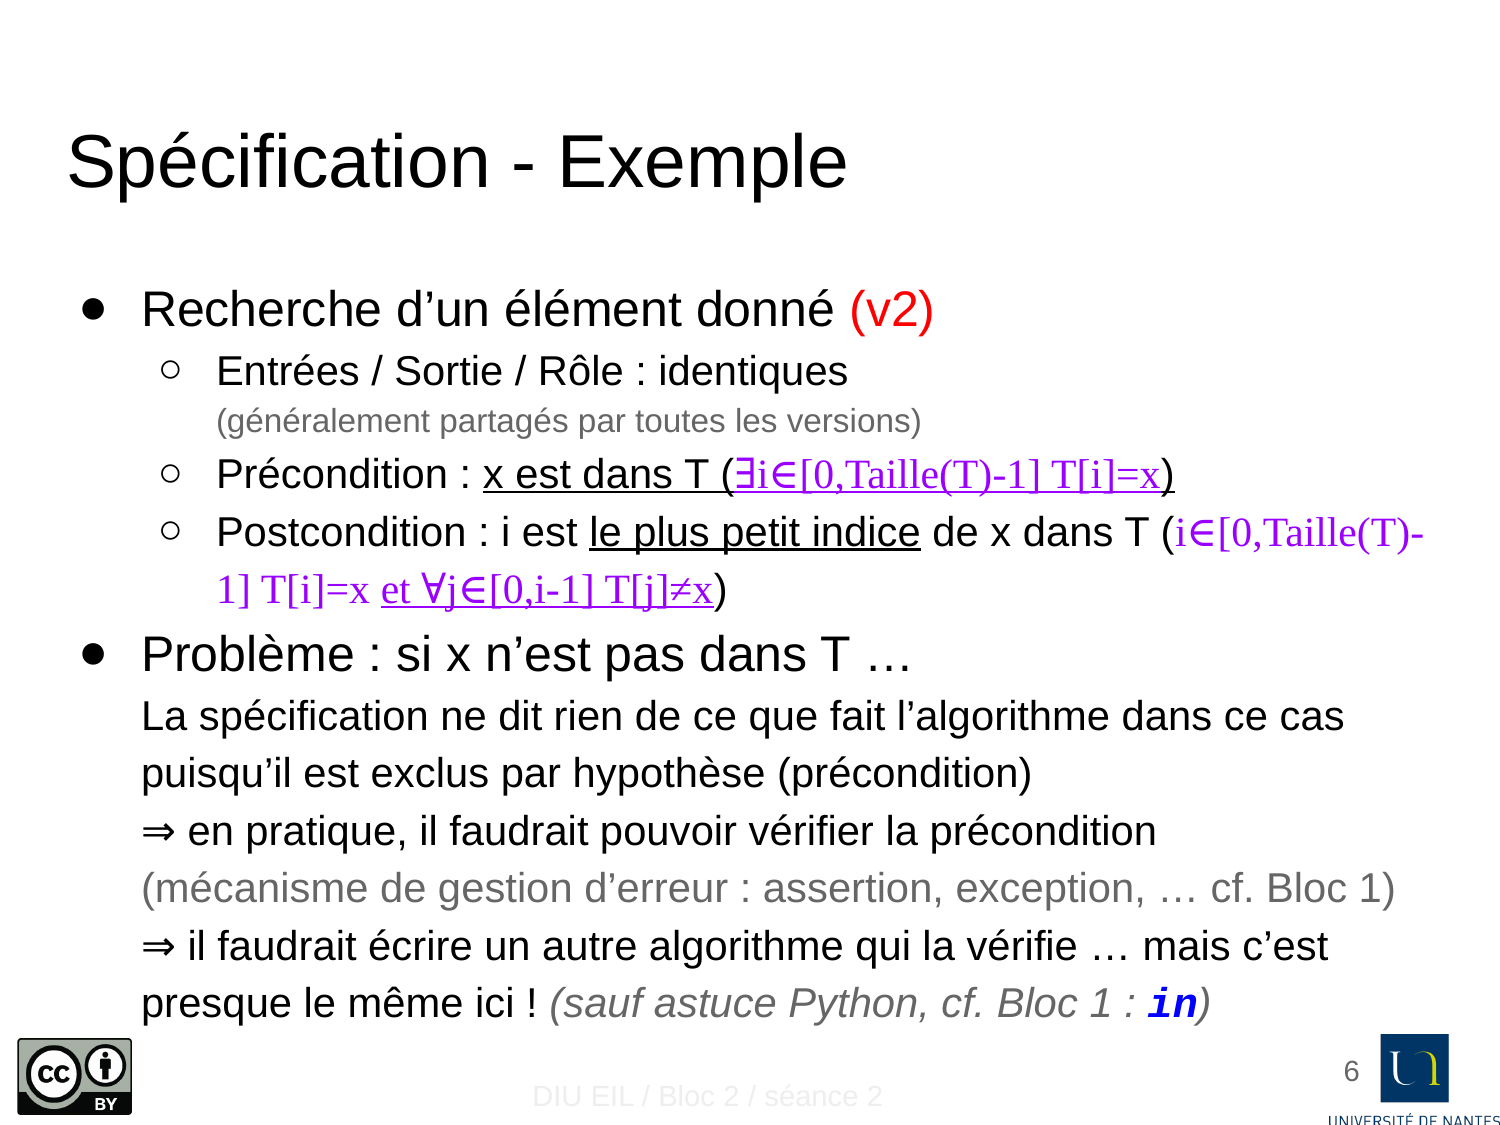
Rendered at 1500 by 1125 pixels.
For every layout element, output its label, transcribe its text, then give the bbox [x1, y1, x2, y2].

picture [1329, 1034, 1500, 1125]
slide_number <numéro> [1284, 1038, 1375, 1102]
title Spécification - Exemple [51, 97, 1449, 223]
picture [17, 1038, 132, 1115]
list Recherche d’un élément donné (v2) Entrées / Sortie / Rôle : identiques (généralement partagés par toutes les versions) Précondition : x est dans T (∃i∈[0,Taille(T)-1] T[i]=x) Postcondition : i est le plus petit indice de x dans T (i∈[0,Taille(T)-1] T[i]=x et ∀j∈[0,i-1] T[j]≠x) Problème : si x n’est pas dans T … La spécification ne dit rien de ce que fait l’algorithme dans ce cas puisqu’il est exclus par hypothèse (précondition) ⇒ en pratique, il faudrait pouvoir vérifier la précondition (mécanisme de gestion d’erreur : assertion, exception, … cf. Bloc 1) ⇒ il faudrait écrire un autre algorithme qui la vérifie … mais c’est presque le même ici ! (sauf astuce Python, cf. Bloc 1 : in) [51, 252, 1449, 1064]
